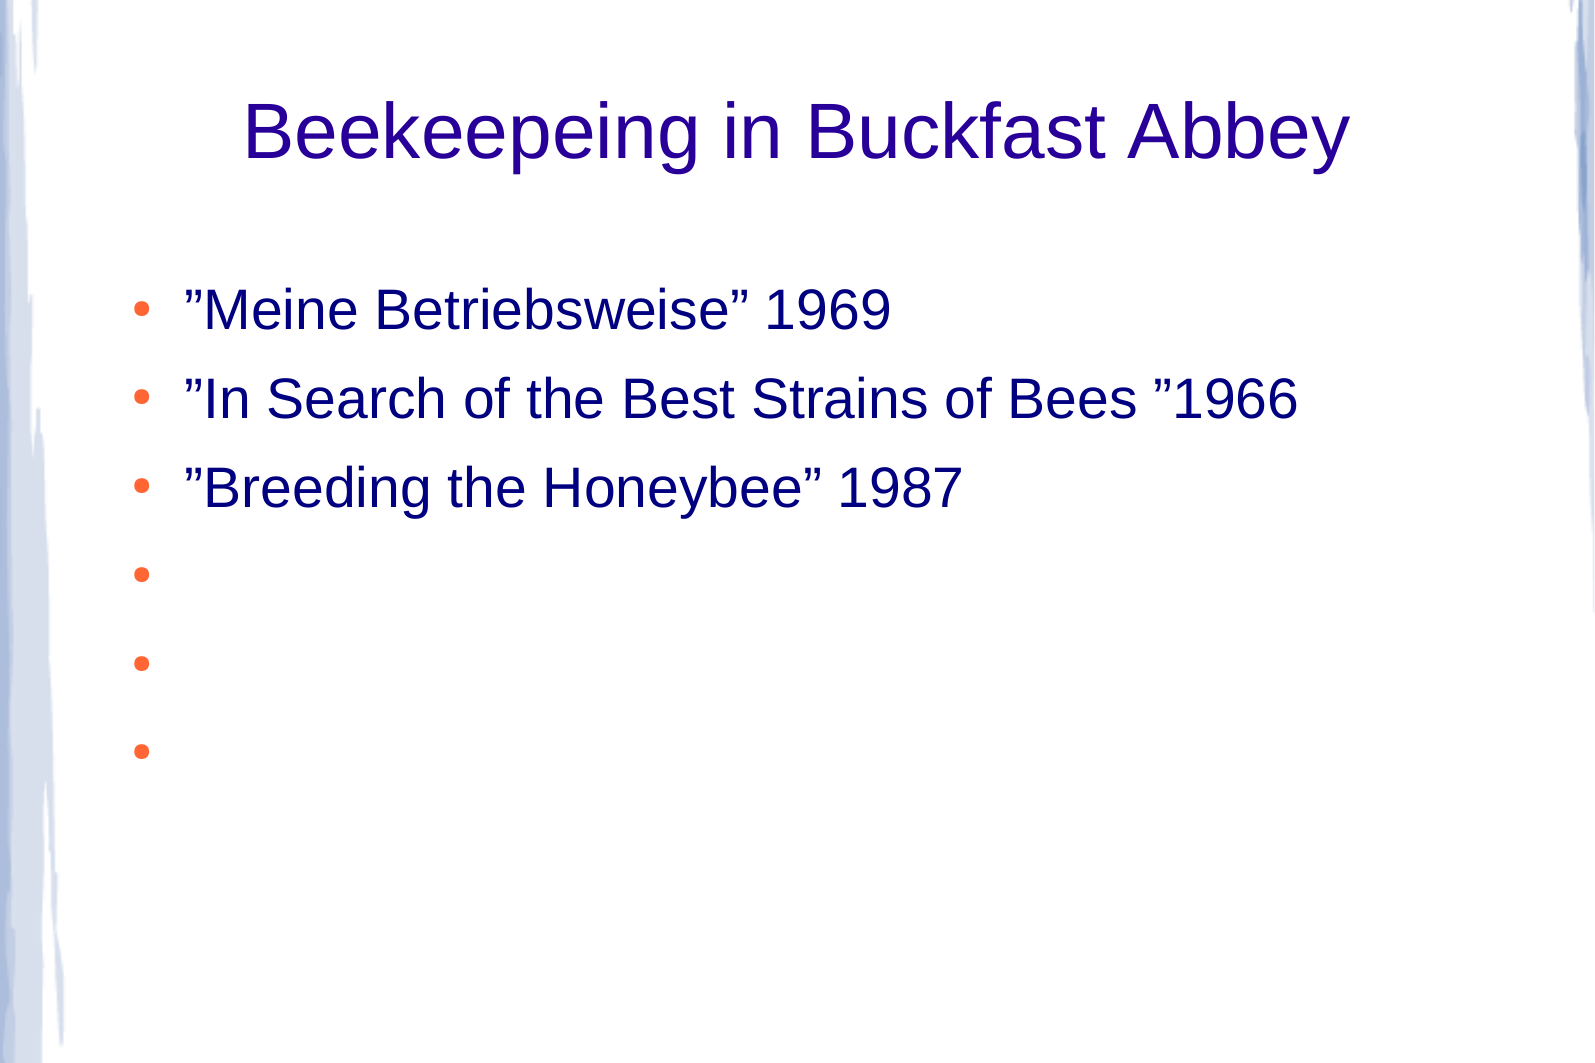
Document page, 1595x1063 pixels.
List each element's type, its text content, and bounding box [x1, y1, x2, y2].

title Beekeepeing in Buckfast Abbey [79, 42, 1515, 220]
list ”Meine Betriebsweise” 1969 ”In Search of the Best Strains of Bees ”1966 ”Breeding the Honeybee” 1987 [113, 278, 1515, 861]
picture [0, 0, 1595, 1063]
